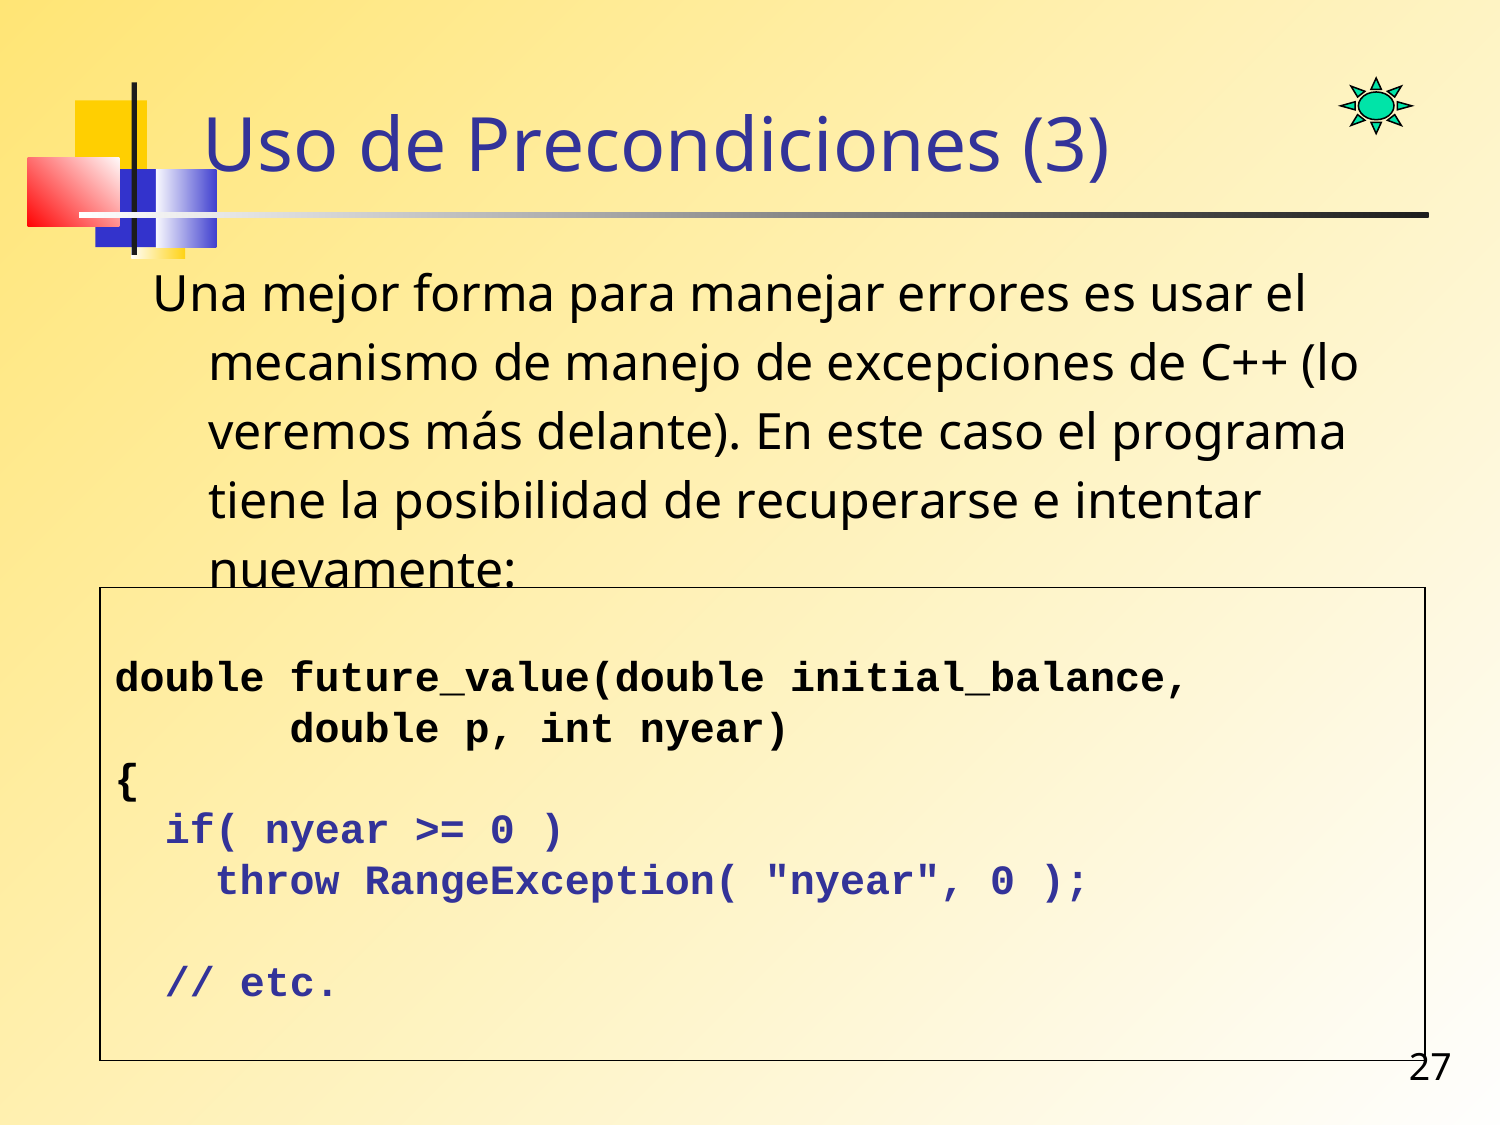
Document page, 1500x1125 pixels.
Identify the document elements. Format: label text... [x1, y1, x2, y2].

title Uso de Precondiciones (3)‏ [187, 37, 1466, 201]
text_box double future_value(double initial_balance, double p, int nyear)‏ { if( nyear >= 0 )‏ throw RangeException( "nyear", 0 ); // etc. [99, 587, 1426, 1061]
list Una mejor forma para manejar errores es usar el mecanismo de manejo de excepciones de C++ (lo veremos más delante). En este caso el programa tiene la posibilidad de recuperarse e intentar nuevamente: [137, 249, 1463, 1013]
